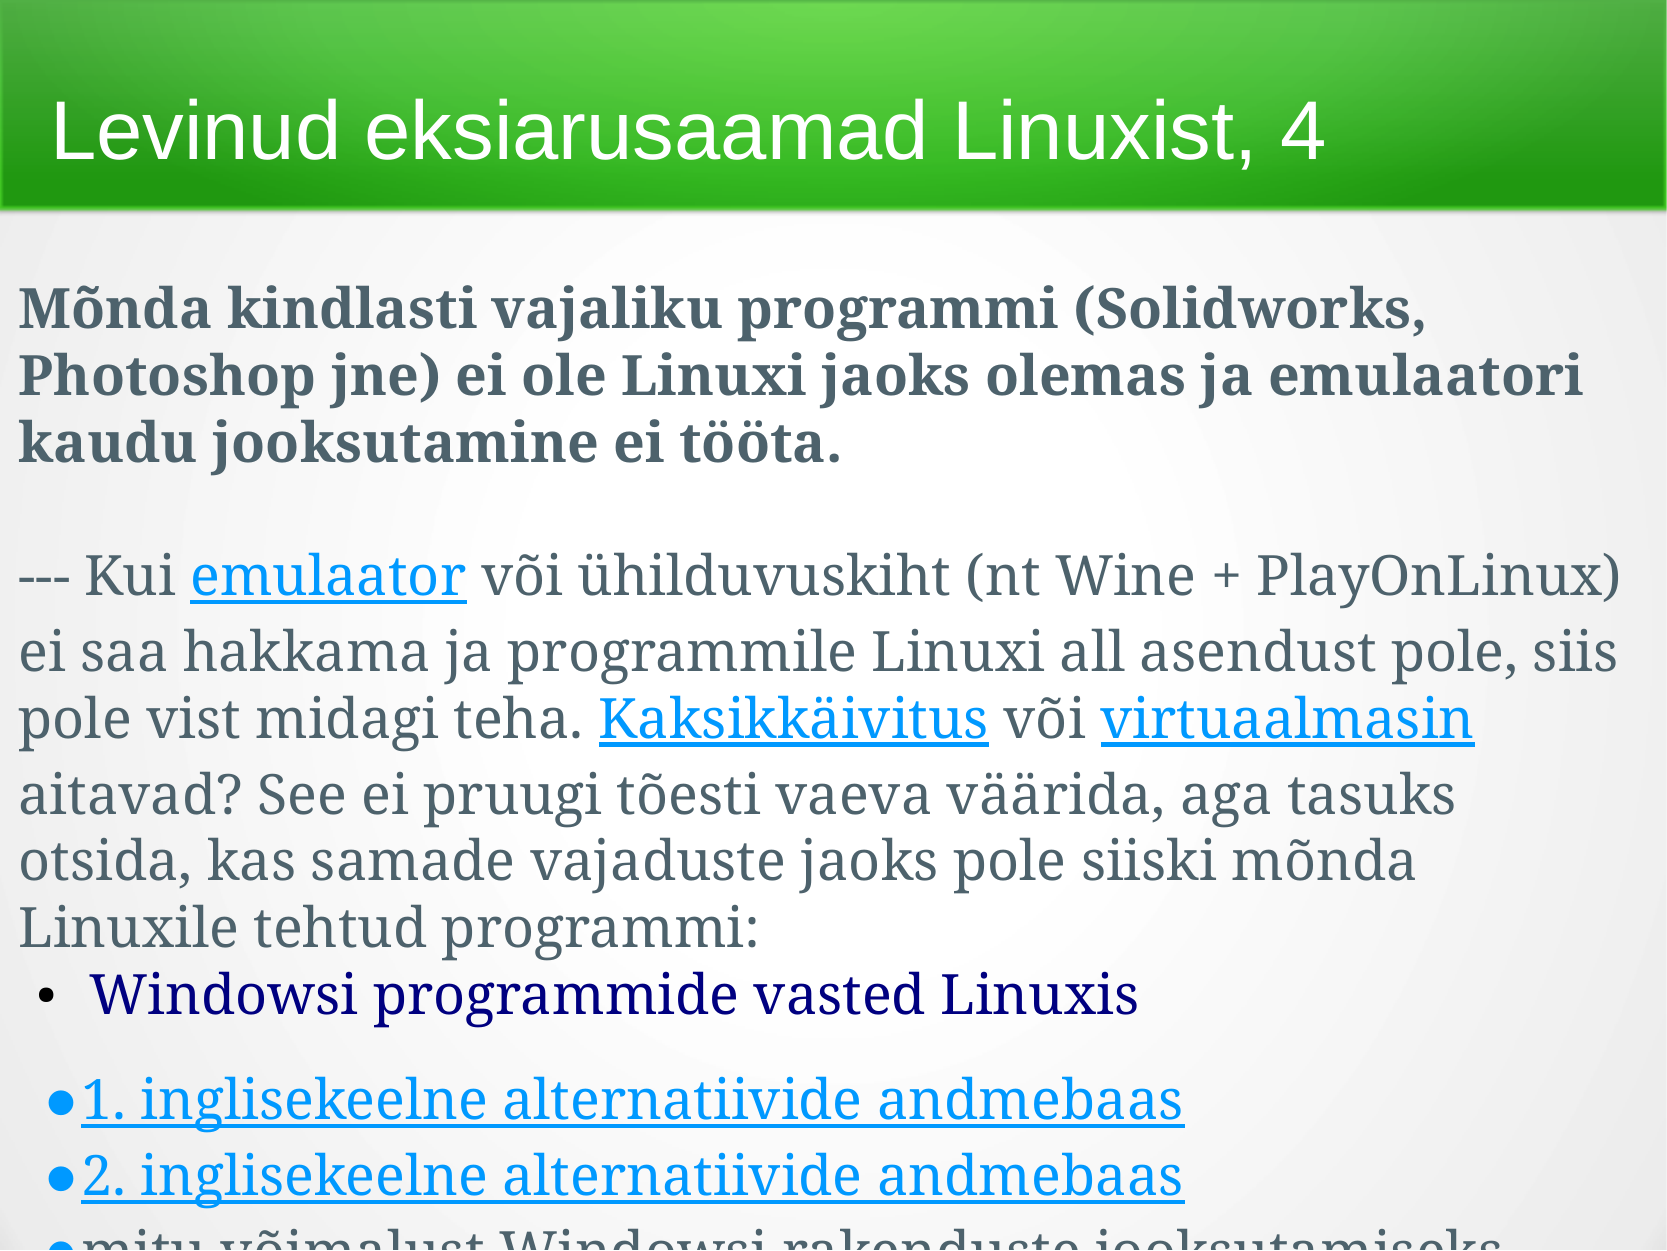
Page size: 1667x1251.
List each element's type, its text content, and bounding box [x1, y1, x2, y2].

picture [1153, 1244, 1167, 1250]
picture [587, 1244, 599, 1250]
picture [654, 1244, 668, 1250]
picture [1120, 1244, 1134, 1250]
picture [1425, 1244, 1437, 1250]
picture [1350, 1244, 1361, 1250]
picture [1332, 1244, 1344, 1250]
picture [525, 1242, 531, 1250]
list Mõnda kindlasti vajaliku programmi (Solidworks, Photoshop jne) ei ole Linuxi jaoks olemas ja emulaatori kaudu jooksutamine ei tööta. --- Kui emulaator või ühilduvuskiht (nt Wine + PlayOnLinux) ei saa hakkama ja programmile Linuxi all asendust pole, siis pole vist midagi teha. Kaksikkäivitus või virtuaalmasin aitavad? See ei pruugi tõesti vaeva väärida, aga tasuks otsida, kas samade vajaduste jaoks pole siiski mõnda Linuxile tehtud programmi: Windowsi programmide vasted Linuxis 1. inglisekeelne alternatiivide andmebaas 2. inglisekeelne alternatiivide andmebaas mitu võimalust Windowsi rakenduste jooksutamiseks [12, 267, 1647, 1208]
picture [945, 1244, 958, 1250]
picture [1060, 1244, 1072, 1250]
picture [93, 1244, 105, 1250]
picture [912, 1244, 924, 1250]
picture [0, 0, 1667, 1250]
picture [619, 1244, 632, 1250]
title Levinud eksiarusaamad Linuxist, 4 [50, 84, 1630, 178]
picture [262, 1244, 276, 1250]
picture [111, 1244, 122, 1250]
picture [879, 1244, 891, 1250]
picture [315, 1244, 327, 1250]
picture [333, 1244, 344, 1250]
